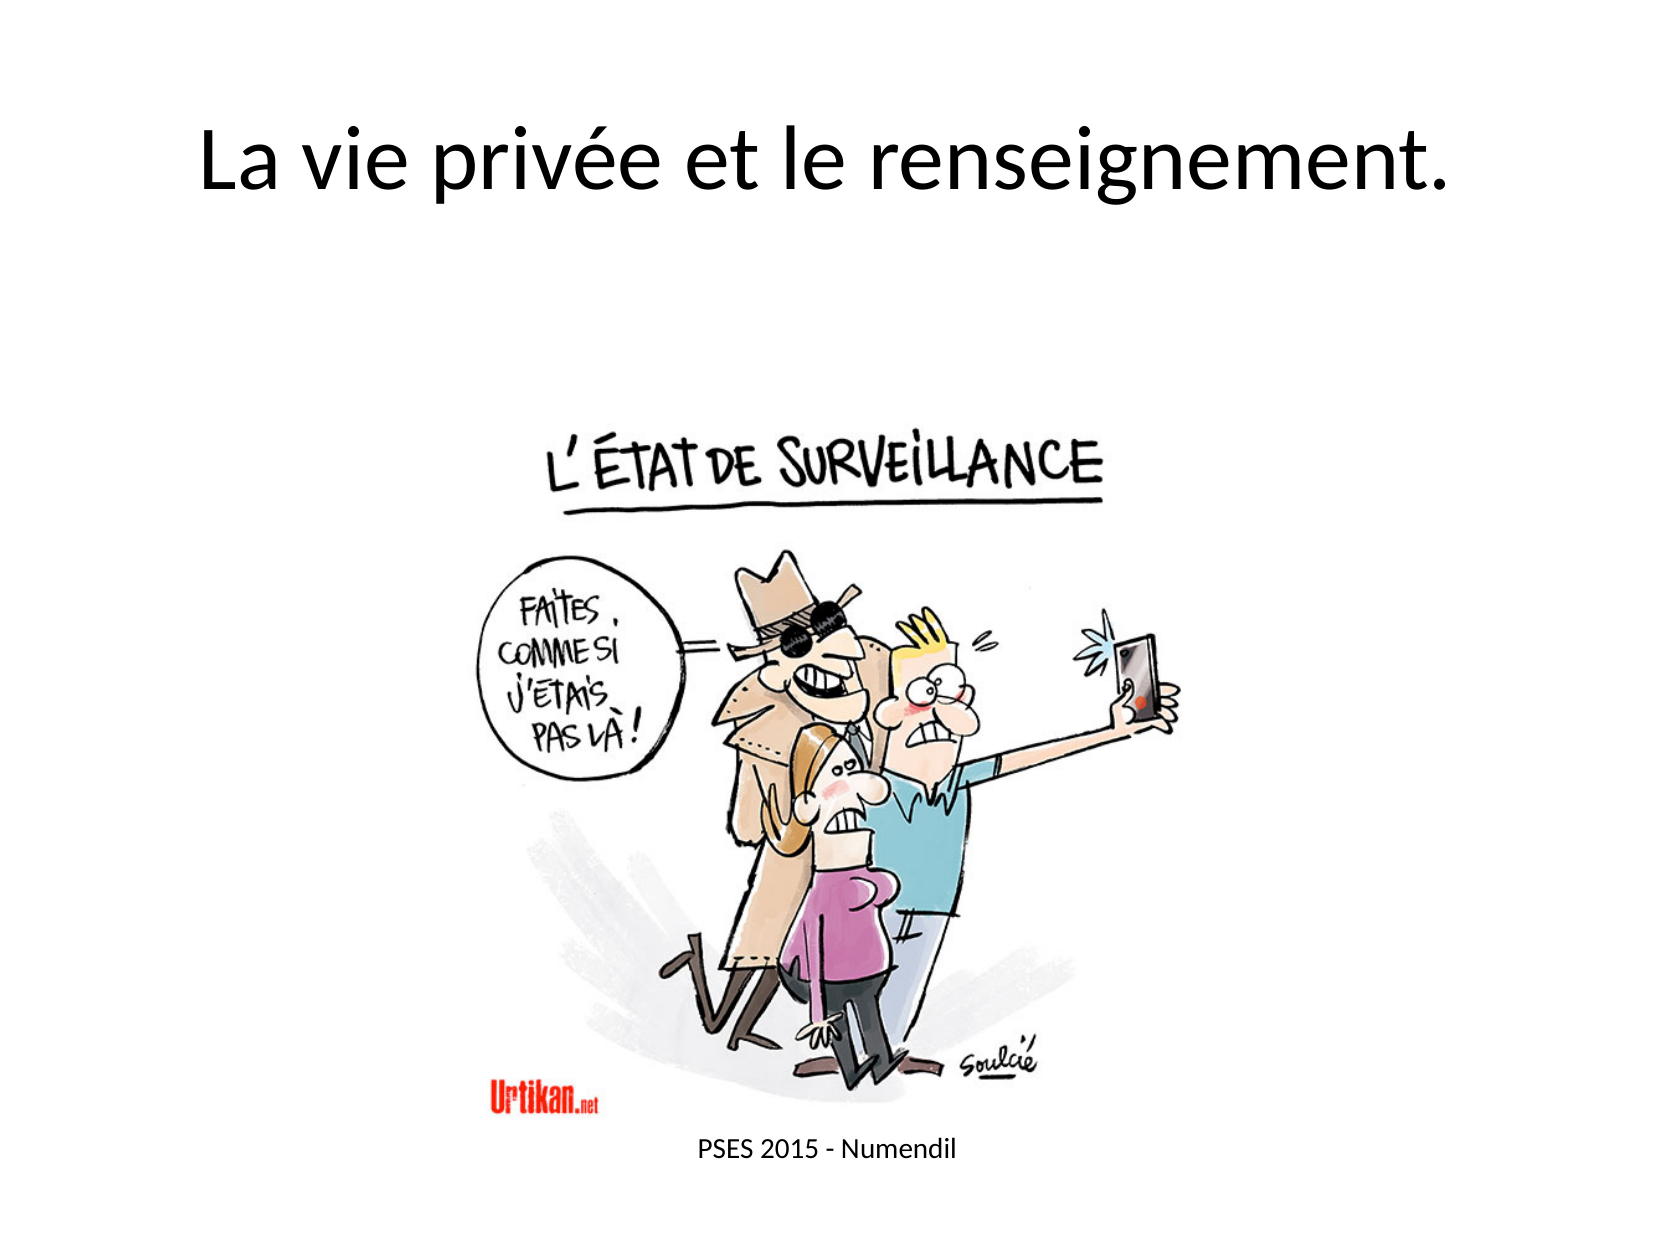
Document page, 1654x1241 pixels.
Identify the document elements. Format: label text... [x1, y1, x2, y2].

text_box PSES 2015 - Numendil [565, 1133, 1090, 1216]
title La vie privée et le renseignement. [82, 49, 1571, 257]
picture [467, 413, 1187, 1133]
